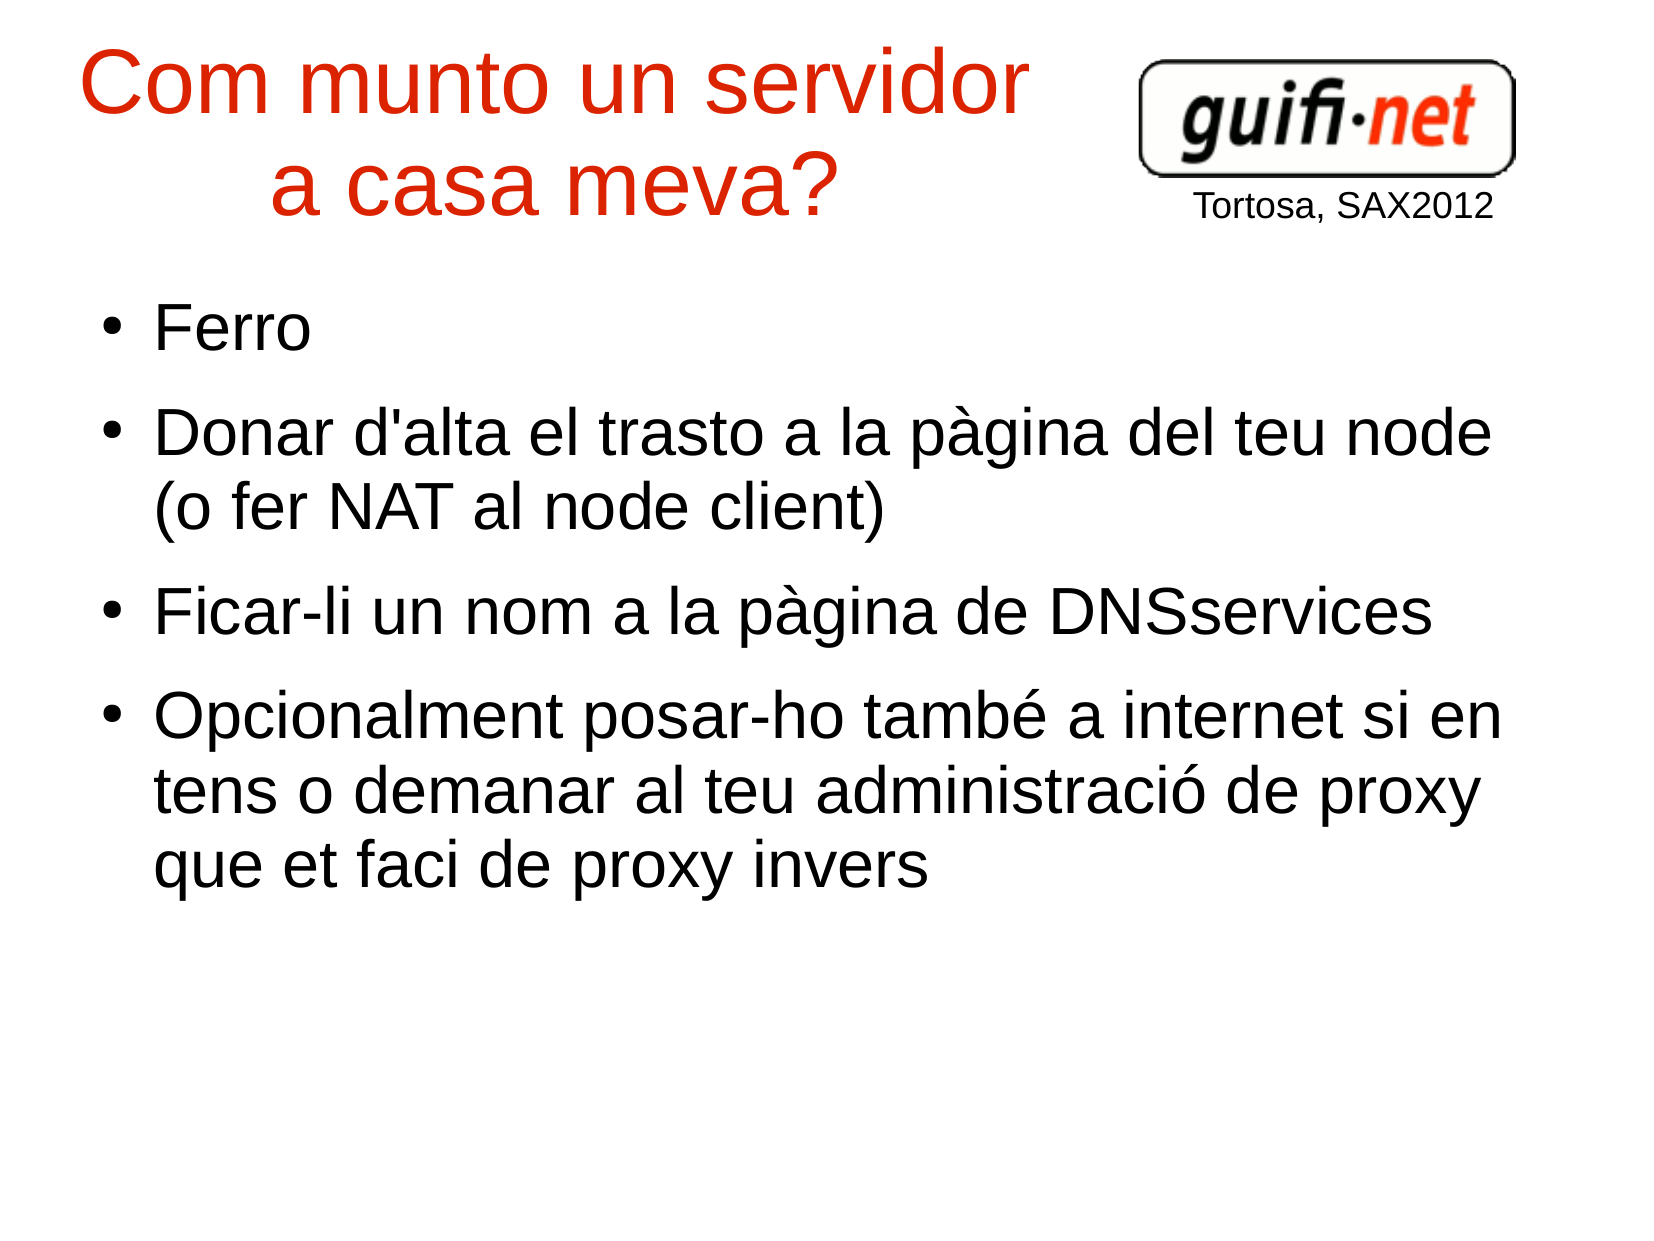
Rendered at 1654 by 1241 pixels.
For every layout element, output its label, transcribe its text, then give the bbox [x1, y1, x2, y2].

title Com munto un servidor a casa meva? [0, 29, 1300, 237]
text_box Tortosa, SAX2012 [1033, 177, 1654, 235]
picture [1137, 59, 1516, 177]
list Ferro Donar d'alta el trasto a la pàgina del teu node (o fer NAT al node client) Ficar-li un nom a la pàgina de DNSservices Opcionalment posar-ho també a internet si en tens o demanar al teu administració de proxy que et faci de proxy invers [82, 290, 1571, 1094]
